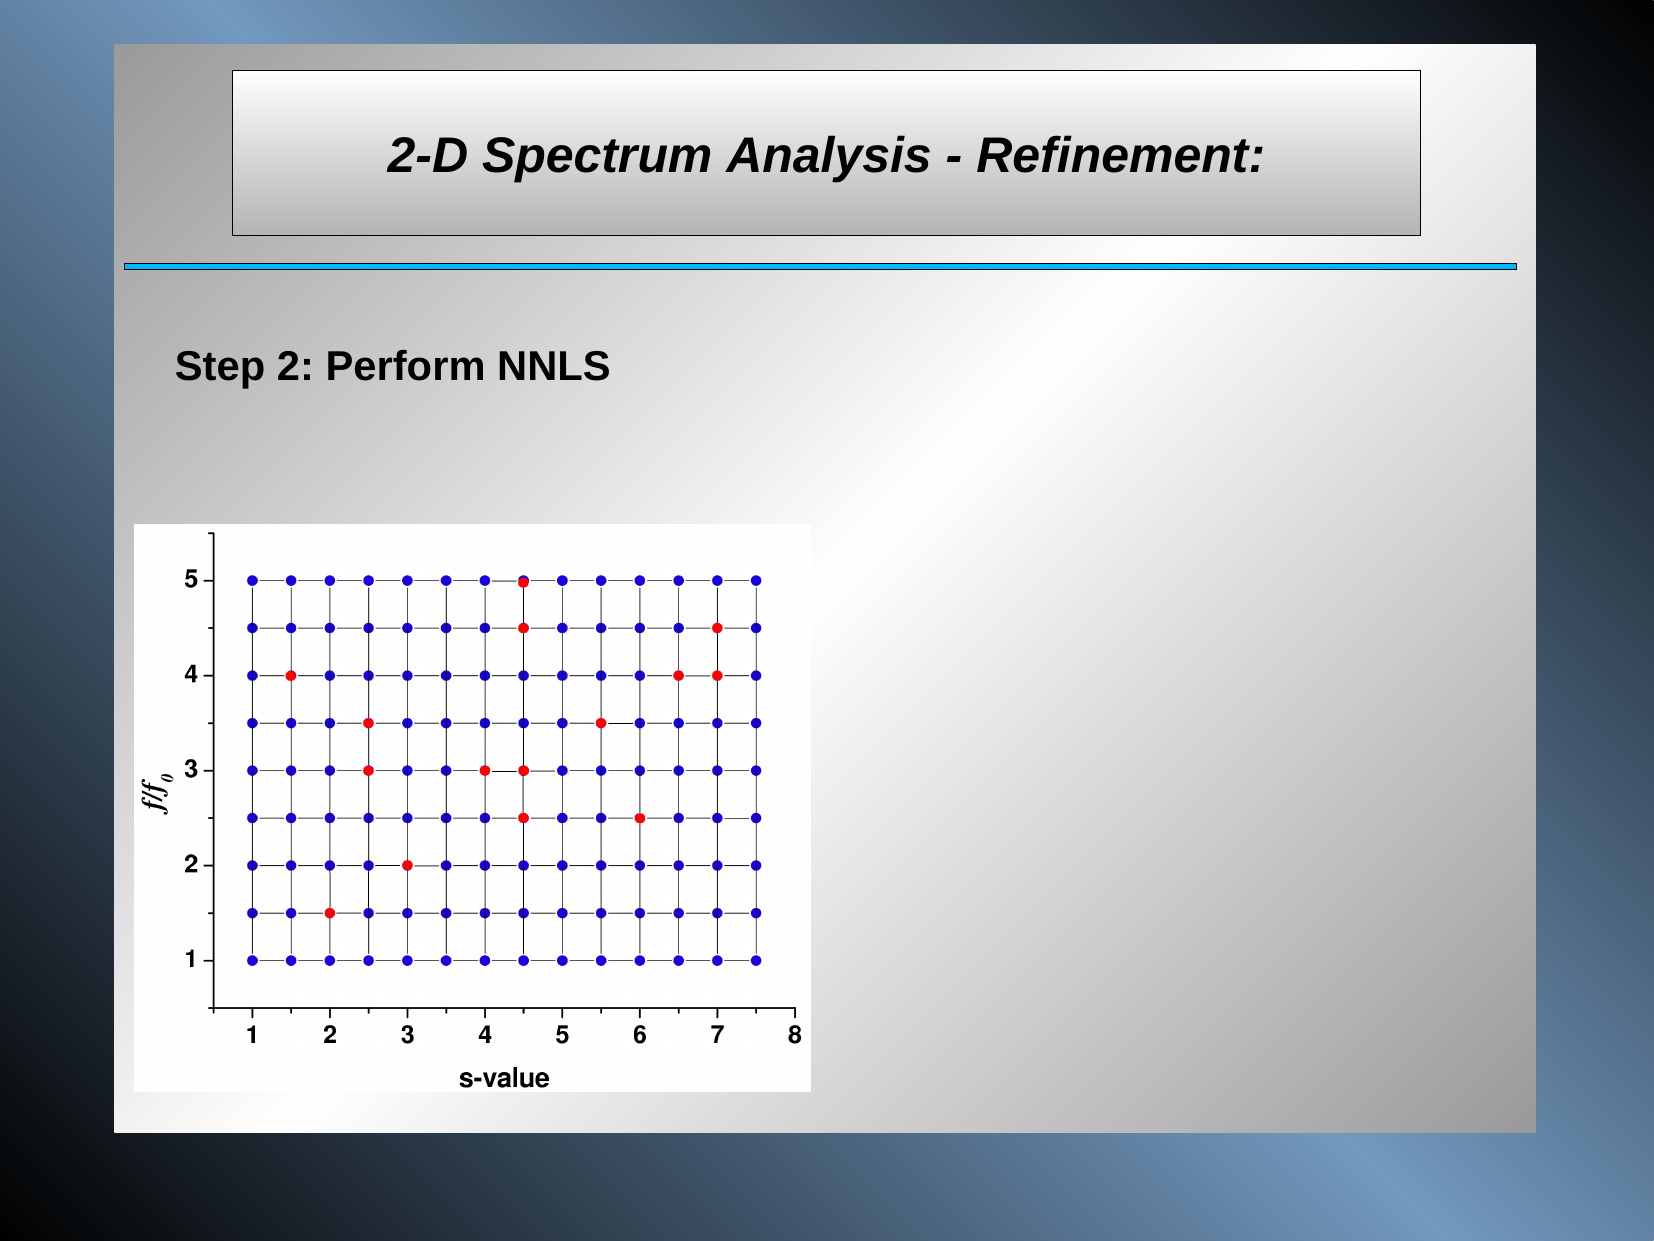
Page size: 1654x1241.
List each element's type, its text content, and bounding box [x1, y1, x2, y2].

picture [134, 524, 811, 1092]
text_box 2-D Spectrum Analysis - Refinement: [246, 127, 1407, 183]
text_box [124, 263, 1517, 270]
text_box [232, 70, 1421, 236]
text_box Step 2: Perform NNLS [137, 343, 1491, 390]
